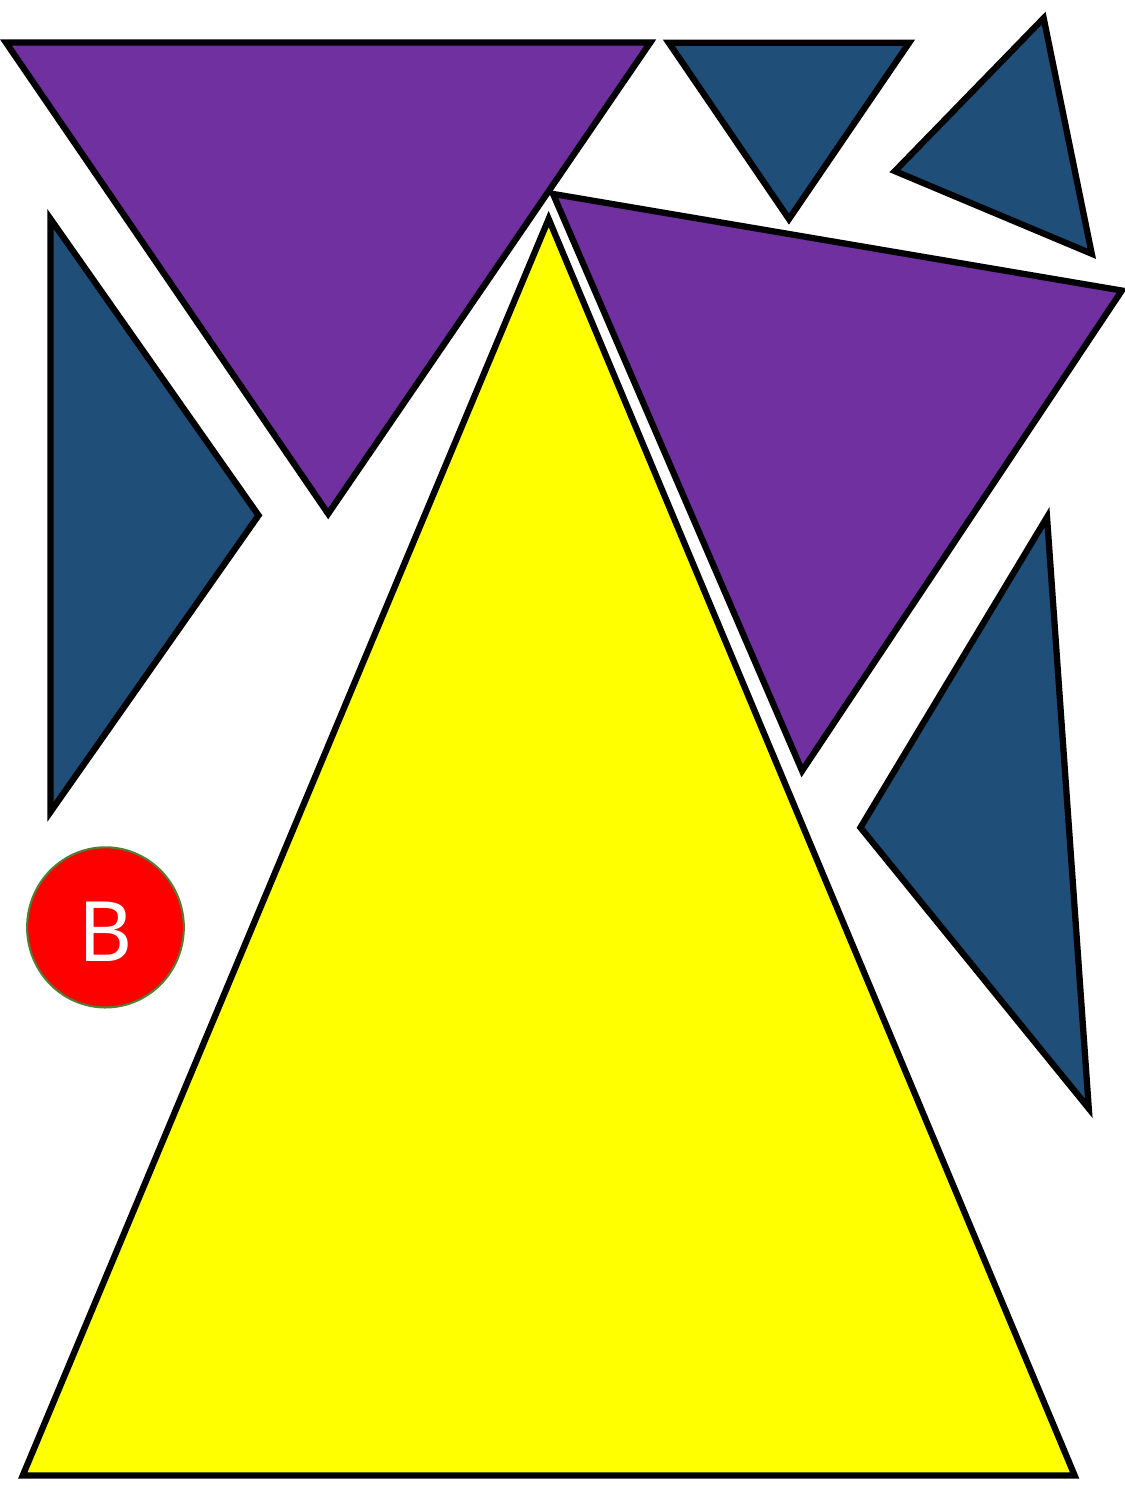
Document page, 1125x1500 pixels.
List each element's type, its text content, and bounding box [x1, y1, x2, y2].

text_box [5, 42, 651, 514]
text_box [553, 193, 1122, 771]
text_box [894, 18, 1092, 254]
text_box B [27, 847, 184, 1008]
text_box [22, 218, 1075, 1476]
text_box [860, 517, 1089, 1109]
text_box [50, 219, 259, 812]
text_box [668, 42, 910, 220]
